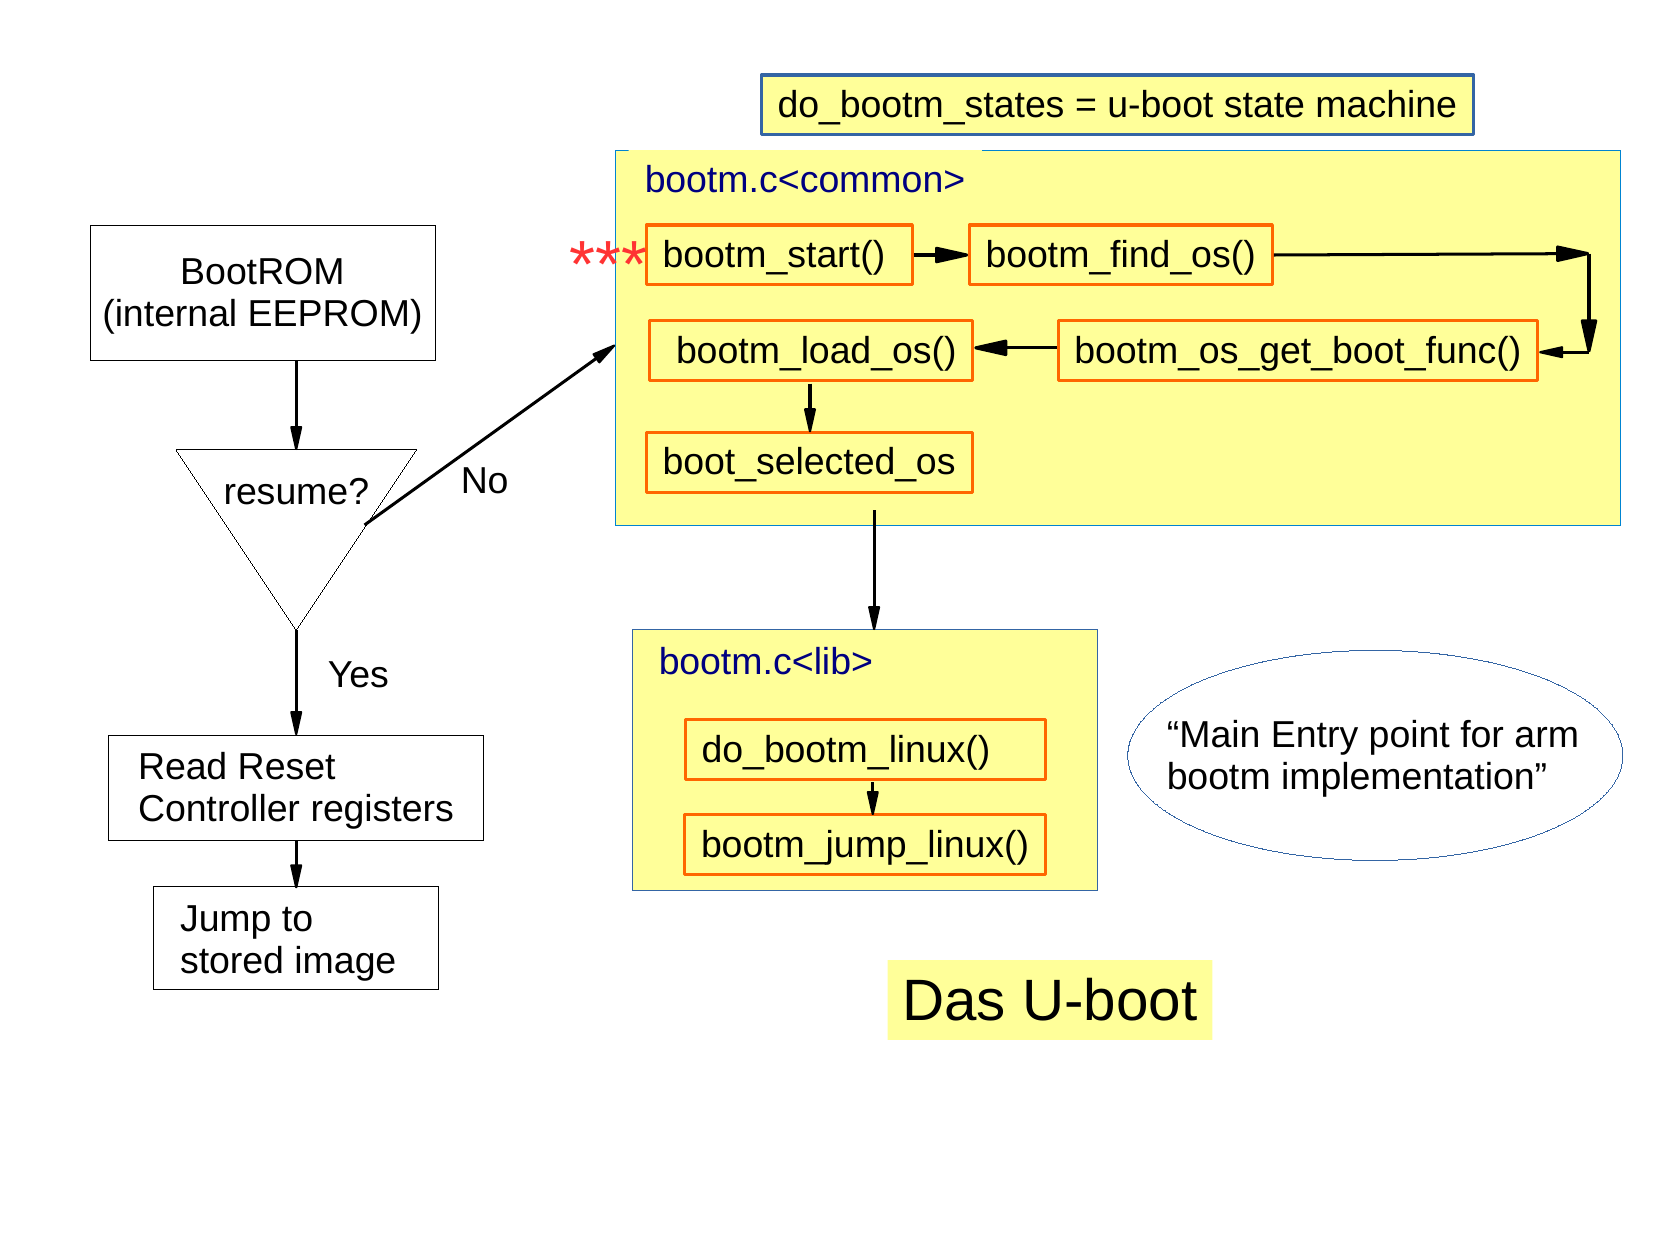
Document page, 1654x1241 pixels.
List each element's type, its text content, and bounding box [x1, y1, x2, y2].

text_box *** [551, 216, 666, 312]
text_box Read Reset Controller registers [121, 736, 471, 839]
text_box boot_selected_os [646, 432, 973, 493]
text_box Yes [311, 645, 406, 705]
text_box [615, 150, 1621, 526]
text_box No [444, 450, 526, 511]
text_box Das U-boot [887, 960, 1213, 1040]
text_box bootm.c<common> [628, 150, 982, 210]
text_box resume? [207, 462, 386, 564]
text_box bootm_load_os() [649, 320, 973, 381]
text_box BootROM (internal EEPROM) [90, 225, 436, 361]
text_box bootm.c<lib> [644, 632, 889, 690]
text_box bootm_jump_linux() [684, 814, 1046, 875]
text_box [632, 629, 1098, 891]
text_box bootm_os_get_boot_func() [1058, 320, 1538, 381]
text_box bootm_find_os() [969, 225, 1273, 285]
text_box bootm_start() [666, 225, 913, 285]
text_box Jump to stored image [163, 888, 429, 991]
text_box do_bootm_states = u-boot state machine [761, 75, 1474, 135]
text_box do_bootm_linux() [685, 719, 1046, 780]
text_box “Main Entry point for arm bootm implementation” [1141, 706, 1595, 805]
